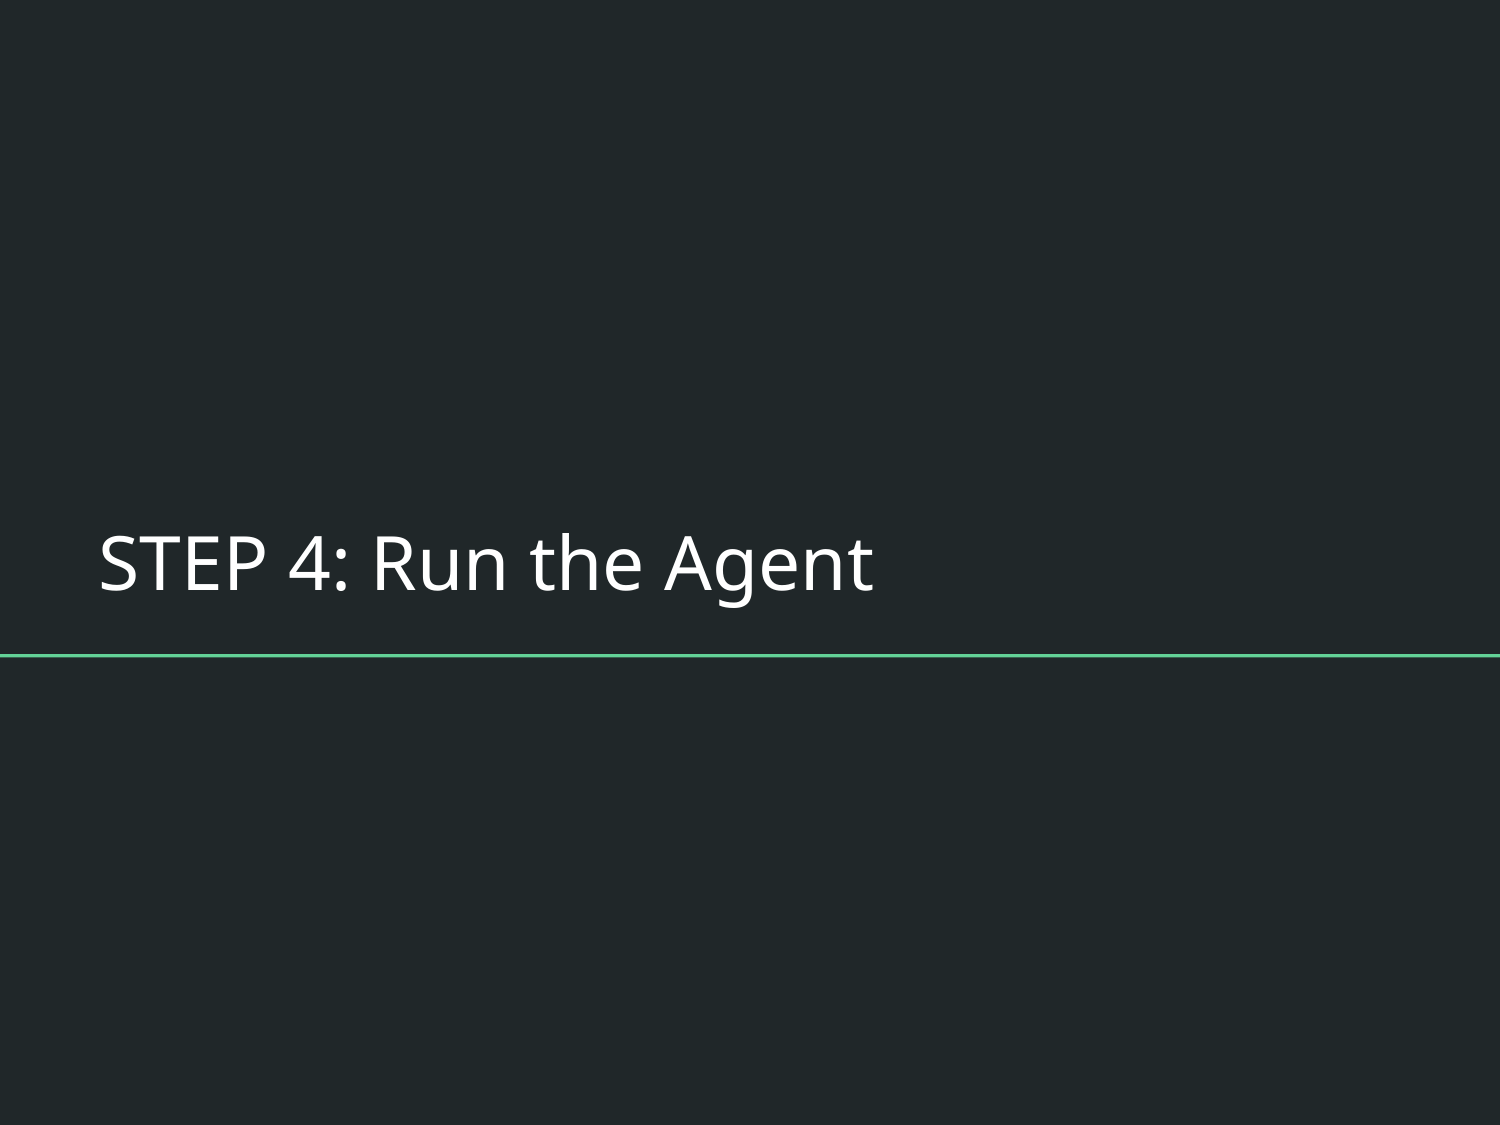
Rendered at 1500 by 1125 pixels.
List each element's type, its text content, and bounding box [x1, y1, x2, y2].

title STEP 4: Run the Agent [83, 450, 1417, 621]
